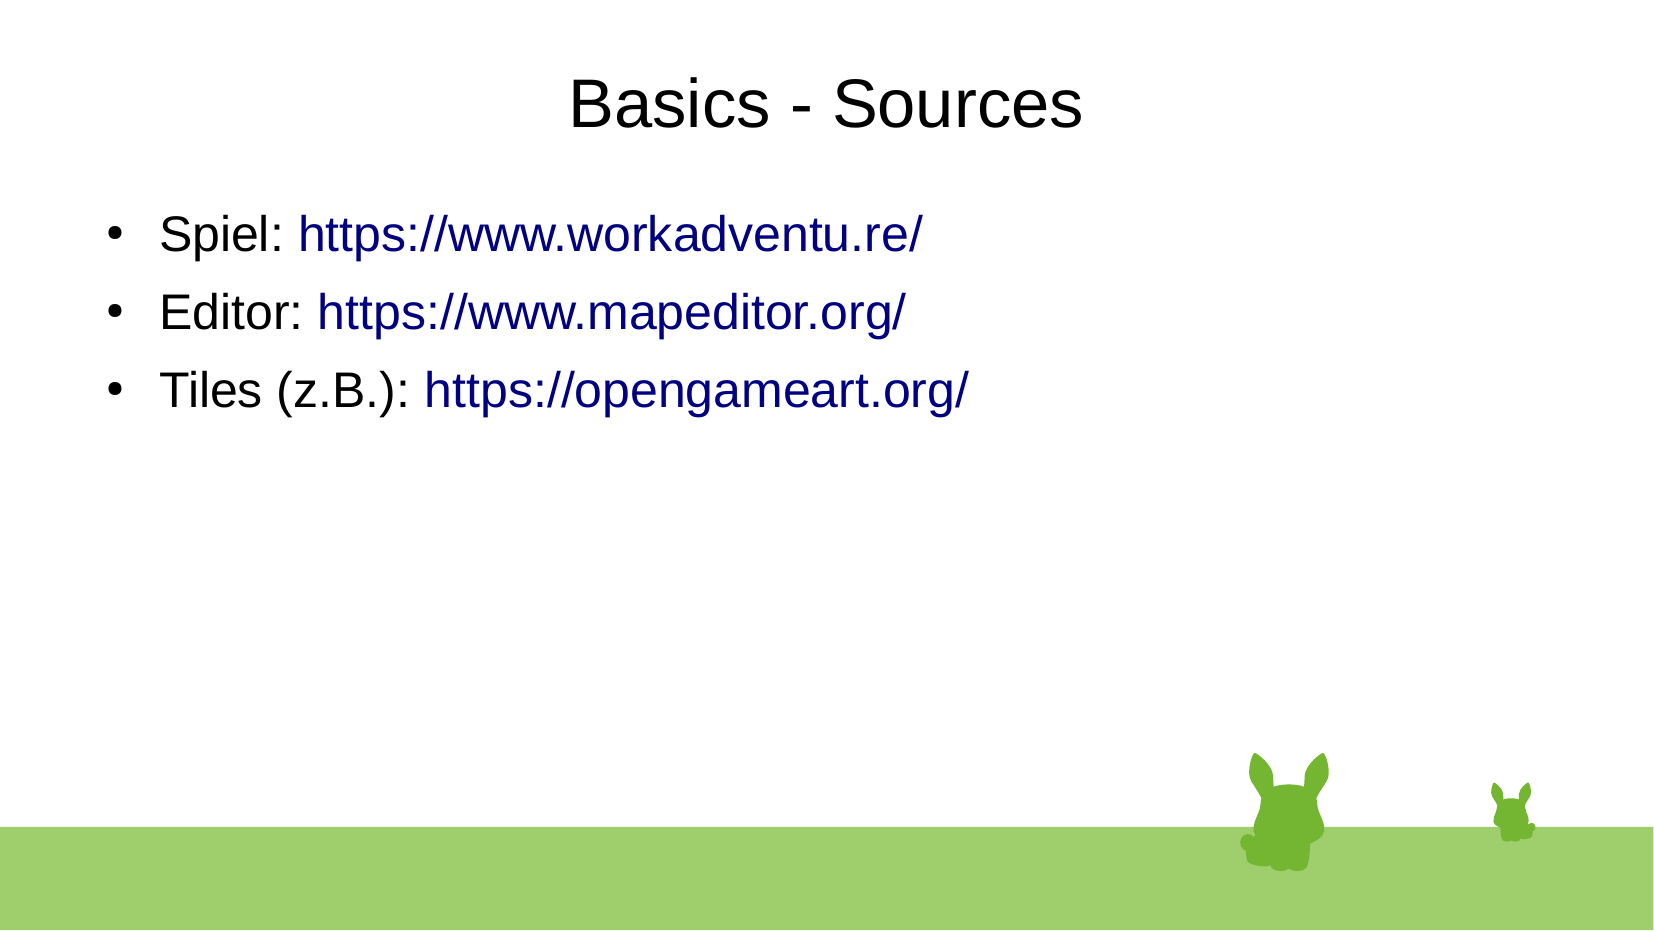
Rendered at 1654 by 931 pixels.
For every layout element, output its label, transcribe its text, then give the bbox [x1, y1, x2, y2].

list Spiel: https://www.workadventu.re/ Editor: https://www.mapeditor.org/ Tiles (z.B.): https://opengameart.org/ [88, 206, 1565, 739]
title Basics - Sources [88, 29, 1565, 178]
